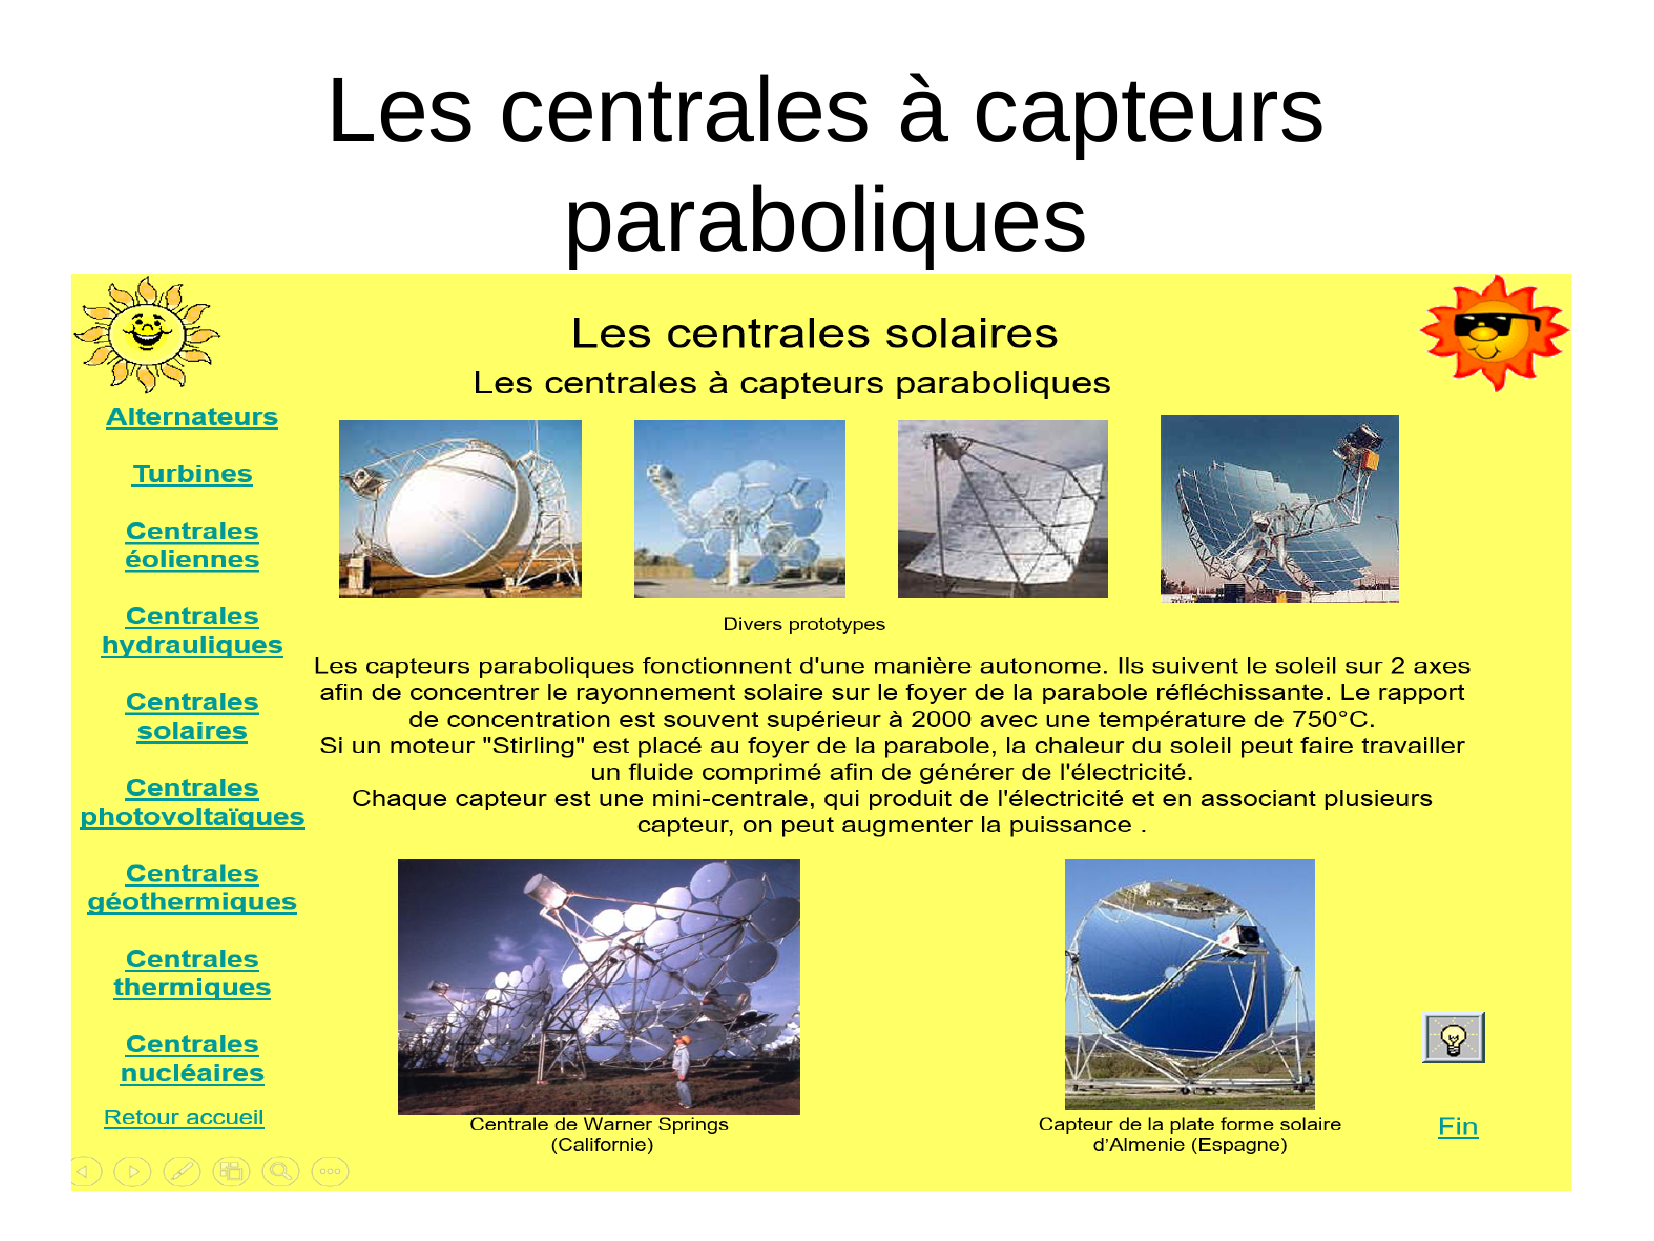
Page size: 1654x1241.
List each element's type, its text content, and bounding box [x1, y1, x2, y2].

picture [70, 274, 1571, 1191]
title Les centrales à capteurs paraboliques [82, 49, 1571, 257]
